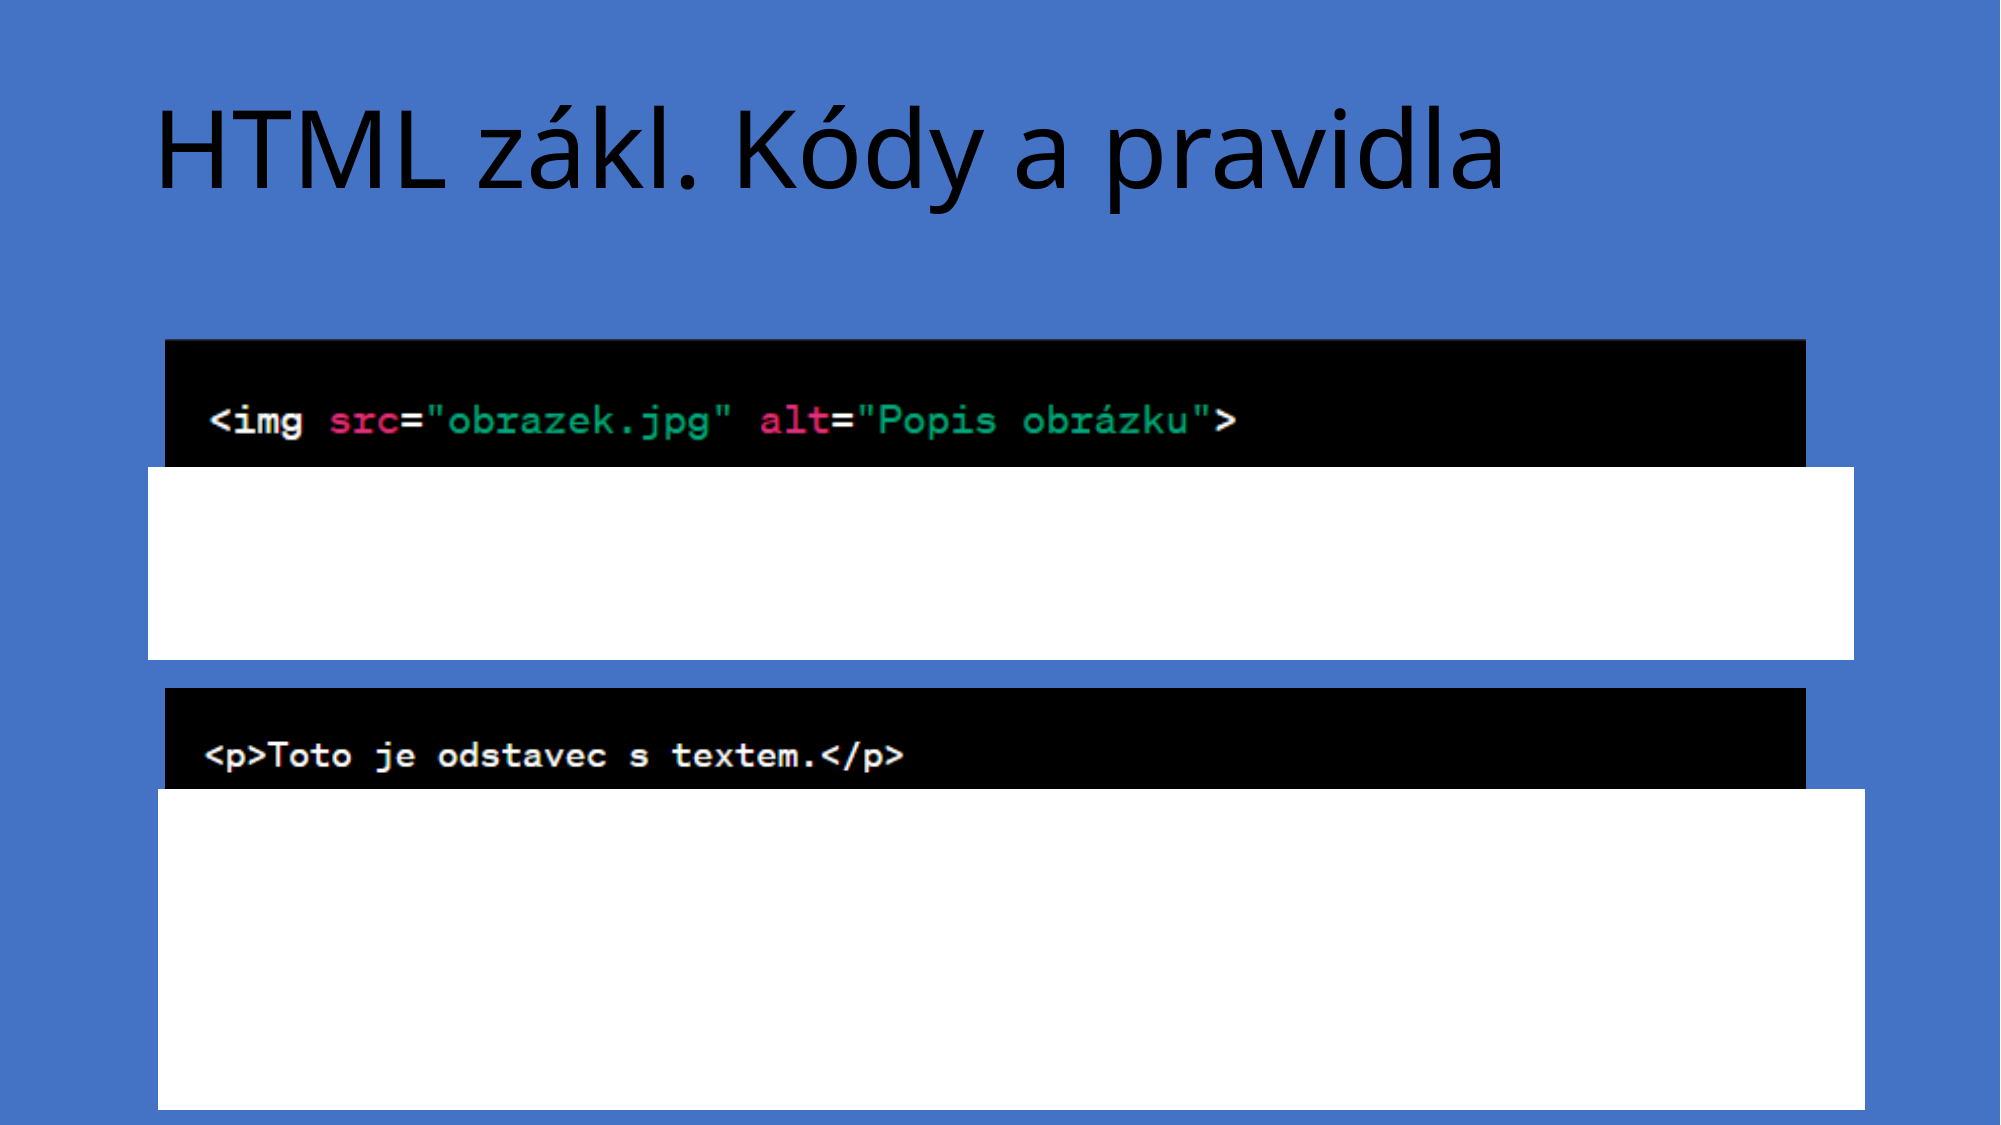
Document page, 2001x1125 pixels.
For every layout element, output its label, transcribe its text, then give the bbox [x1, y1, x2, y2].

text_box [0, 0, 2000, 1125]
title HTML zákl. Kódy a pravidla [137, 30, 1863, 278]
picture [165, 339, 1806, 468]
picture [165, 688, 1806, 791]
